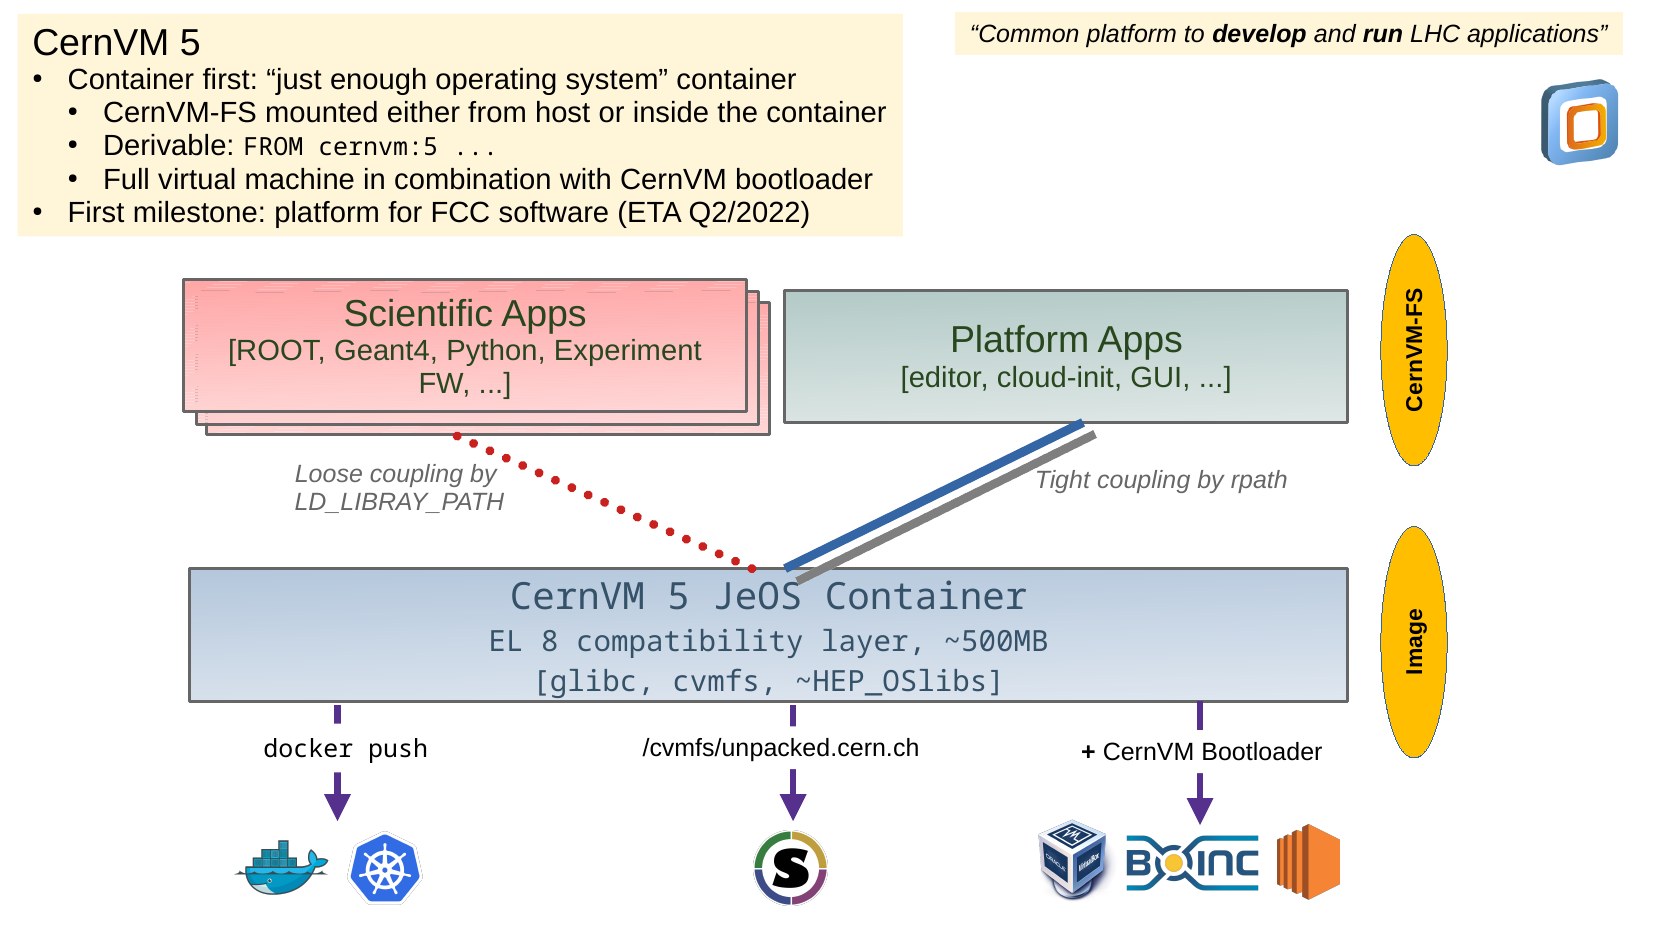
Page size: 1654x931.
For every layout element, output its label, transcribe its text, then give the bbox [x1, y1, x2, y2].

text_box Scientific Apps [ROOT, Geant4, Python, Experiment FW, ...] [183, 279, 747, 412]
text_box /cvmfs/unpacked.cern.ch [627, 726, 935, 770]
text_box + CernVM Bootloader [1066, 730, 1338, 774]
picture [1035, 806, 1340, 920]
text_box CernVM-FS [1380, 234, 1448, 466]
text_box Platform Apps [editor, cloud-init, GUI, ...] [784, 290, 1348, 423]
picture [1539, 78, 1619, 166]
text_box Image [1380, 526, 1448, 758]
text_box [196, 291, 770, 435]
text_box CernVM 5 Container first: “just enough operating system” container CernVM-FS mounted either from host or inside the container Derivable: FROM cernvm:5 ... Full virtual machine in combination with CernVM bootloader First milestone: platform for FCC software (ETA Q2/2022) [17, 13, 903, 237]
text_box Tight coupling by rpath [1019, 458, 1308, 531]
picture [234, 840, 329, 895]
text_box Loose coupling by LD_LIBRAY_PATH [279, 452, 540, 525]
text_box docker push [248, 723, 425, 772]
text_box “Common platform to develop and run LHC applications” [955, 12, 1623, 55]
picture [753, 830, 828, 906]
text_box CernVM 5 JeOS Container EL 8 compatibility layer, ~500MB [glibc, cvmfs, ~HEP_OSlibs] [189, 568, 1348, 702]
picture [347, 830, 423, 906]
